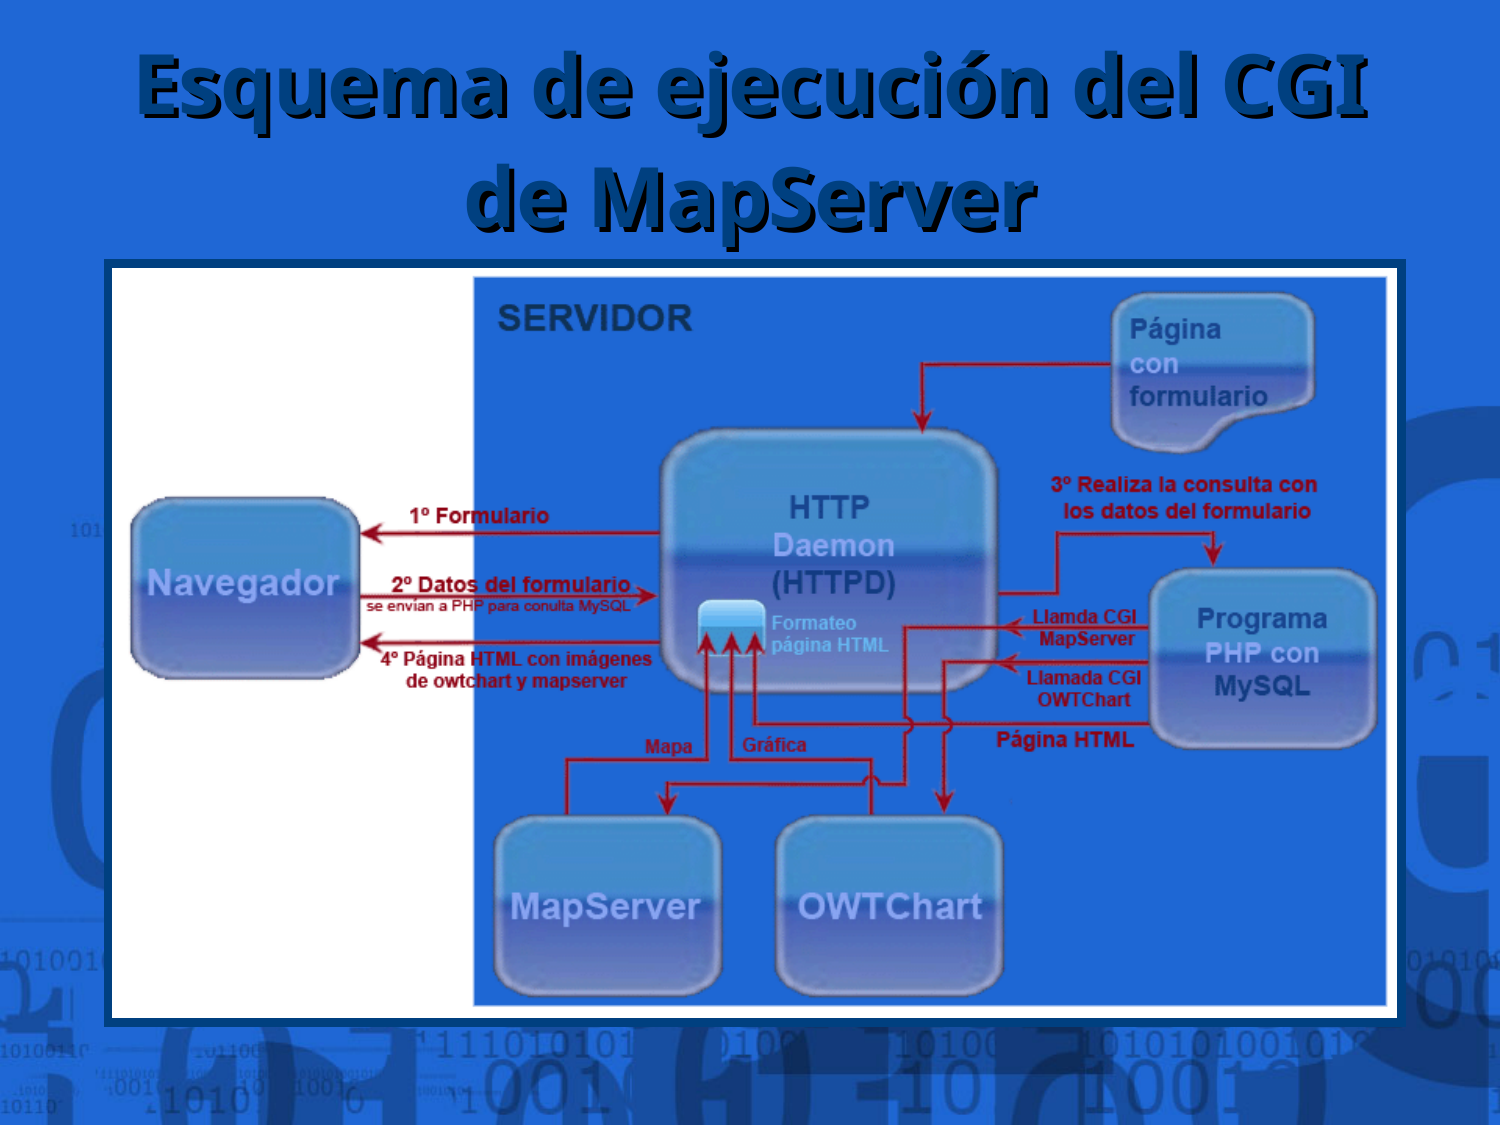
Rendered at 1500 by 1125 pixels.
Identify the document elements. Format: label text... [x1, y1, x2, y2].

picture [0, 0, 1500, 1125]
title Esquema de ejecución del CGI de MapServer [75, 13, 1426, 264]
